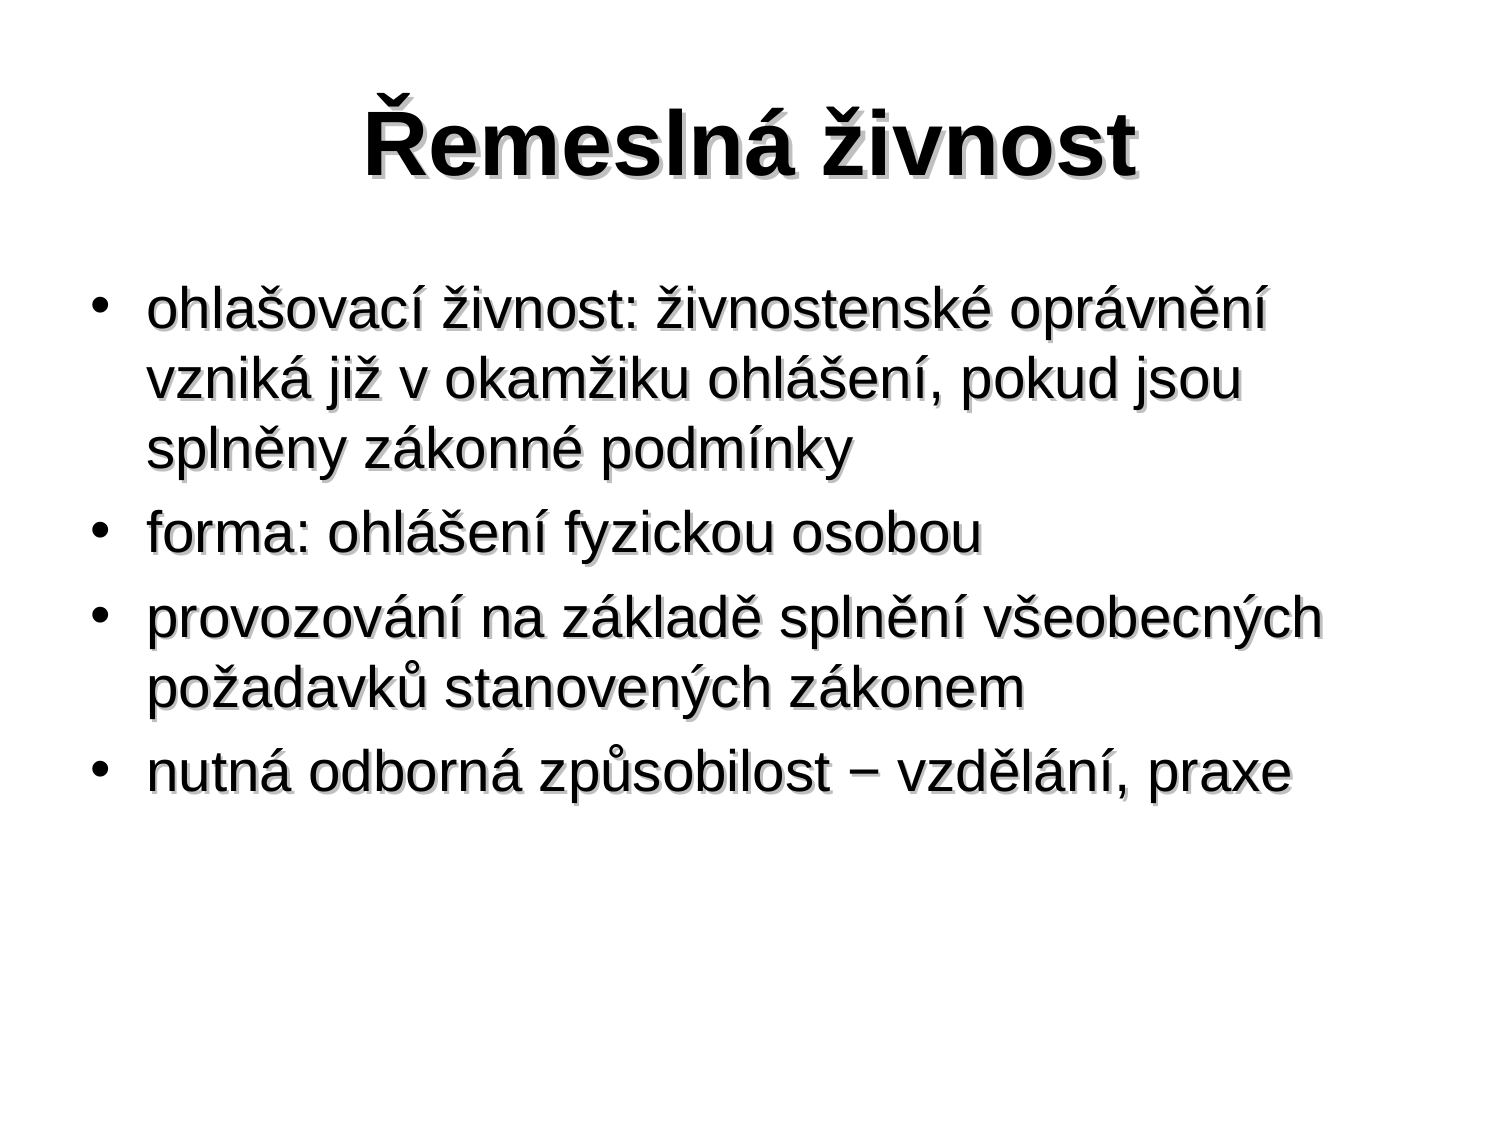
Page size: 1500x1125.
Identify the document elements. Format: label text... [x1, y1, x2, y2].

title Řemeslná živnost [75, 45, 1426, 233]
list ohlašovací živnost: živnostenské oprávnění vzniká již v okamžiku ohlášení, pokud jsou splněny zákonné podmínky forma: ohlášení fyzickou osobou provozování na základě splnění všeobecných požadavků stanovených zákonem nutná odborná způsobilost − vzdělání, praxe [75, 262, 1426, 1006]
